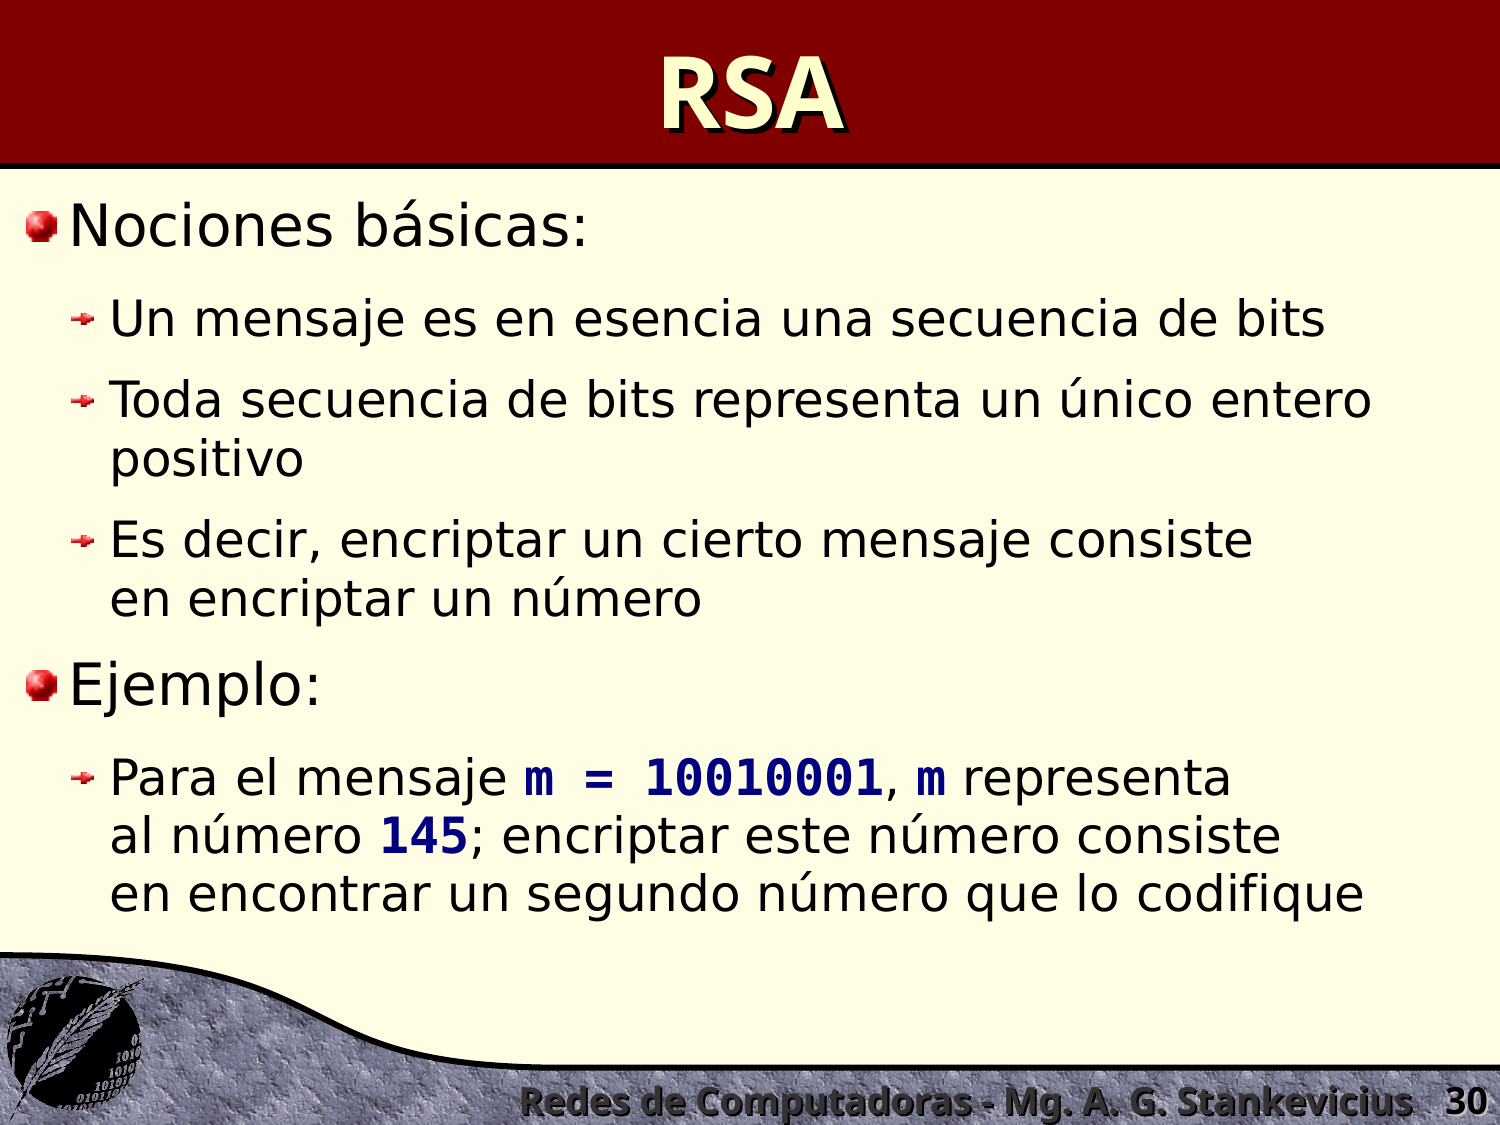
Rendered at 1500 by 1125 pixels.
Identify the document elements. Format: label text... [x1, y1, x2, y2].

picture [0, 959, 1500, 1125]
picture [790, 1100, 795, 1110]
list Nociones básicas: Un mensaje es en esencia una secuencia de bits Toda secuencia de bits representa un único entero positivo Es decir, encriptar un cierto mensaje consiste en encriptar un número Ejemplo: Para el mensaje m = 10010001, m representa al número 145; encriptar este número consiste en encontrar un segundo número que lo codifique [11, 192, 1486, 927]
picture [1047, 1100, 1054, 1110]
title RSA [15, 5, 1485, 160]
